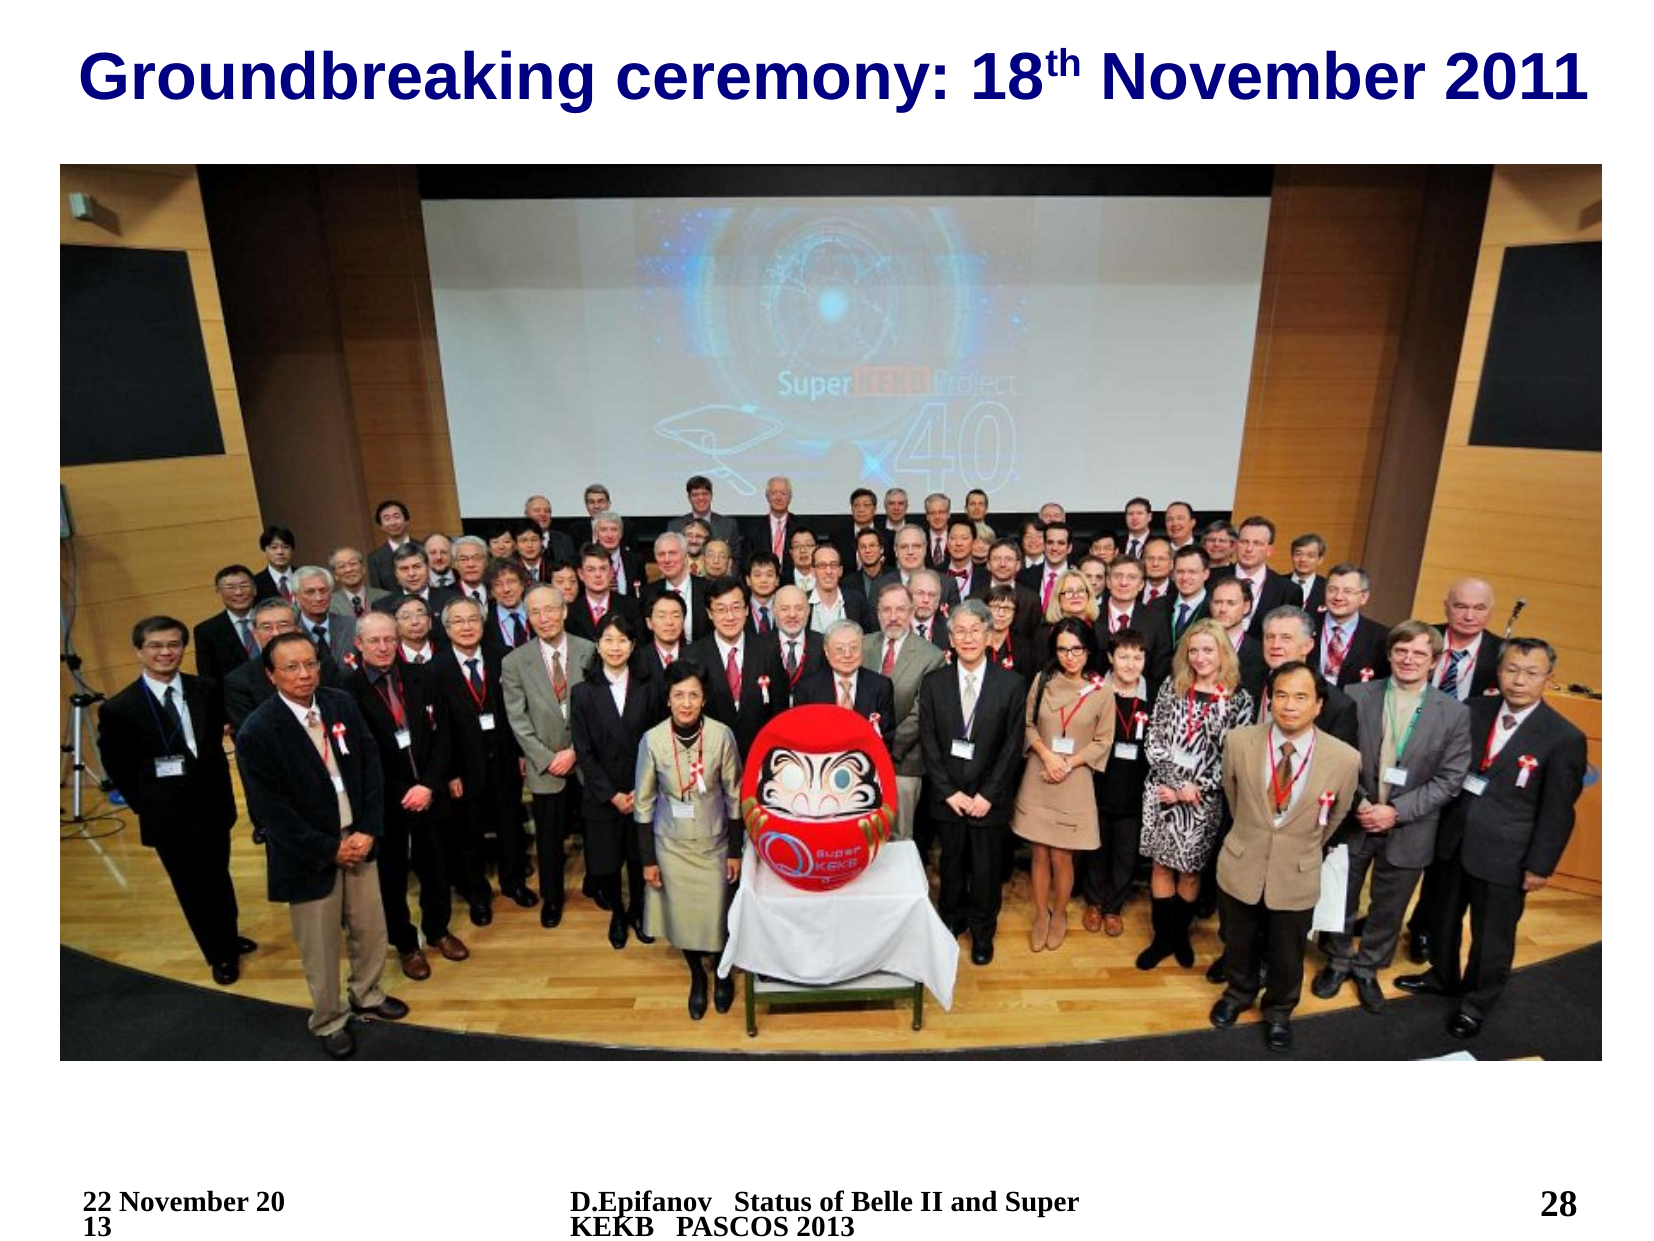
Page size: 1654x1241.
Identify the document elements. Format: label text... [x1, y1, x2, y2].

title Groundbreaking ceremony: 18th November 2011 [15, 37, 1653, 116]
picture [60, 164, 1602, 1061]
